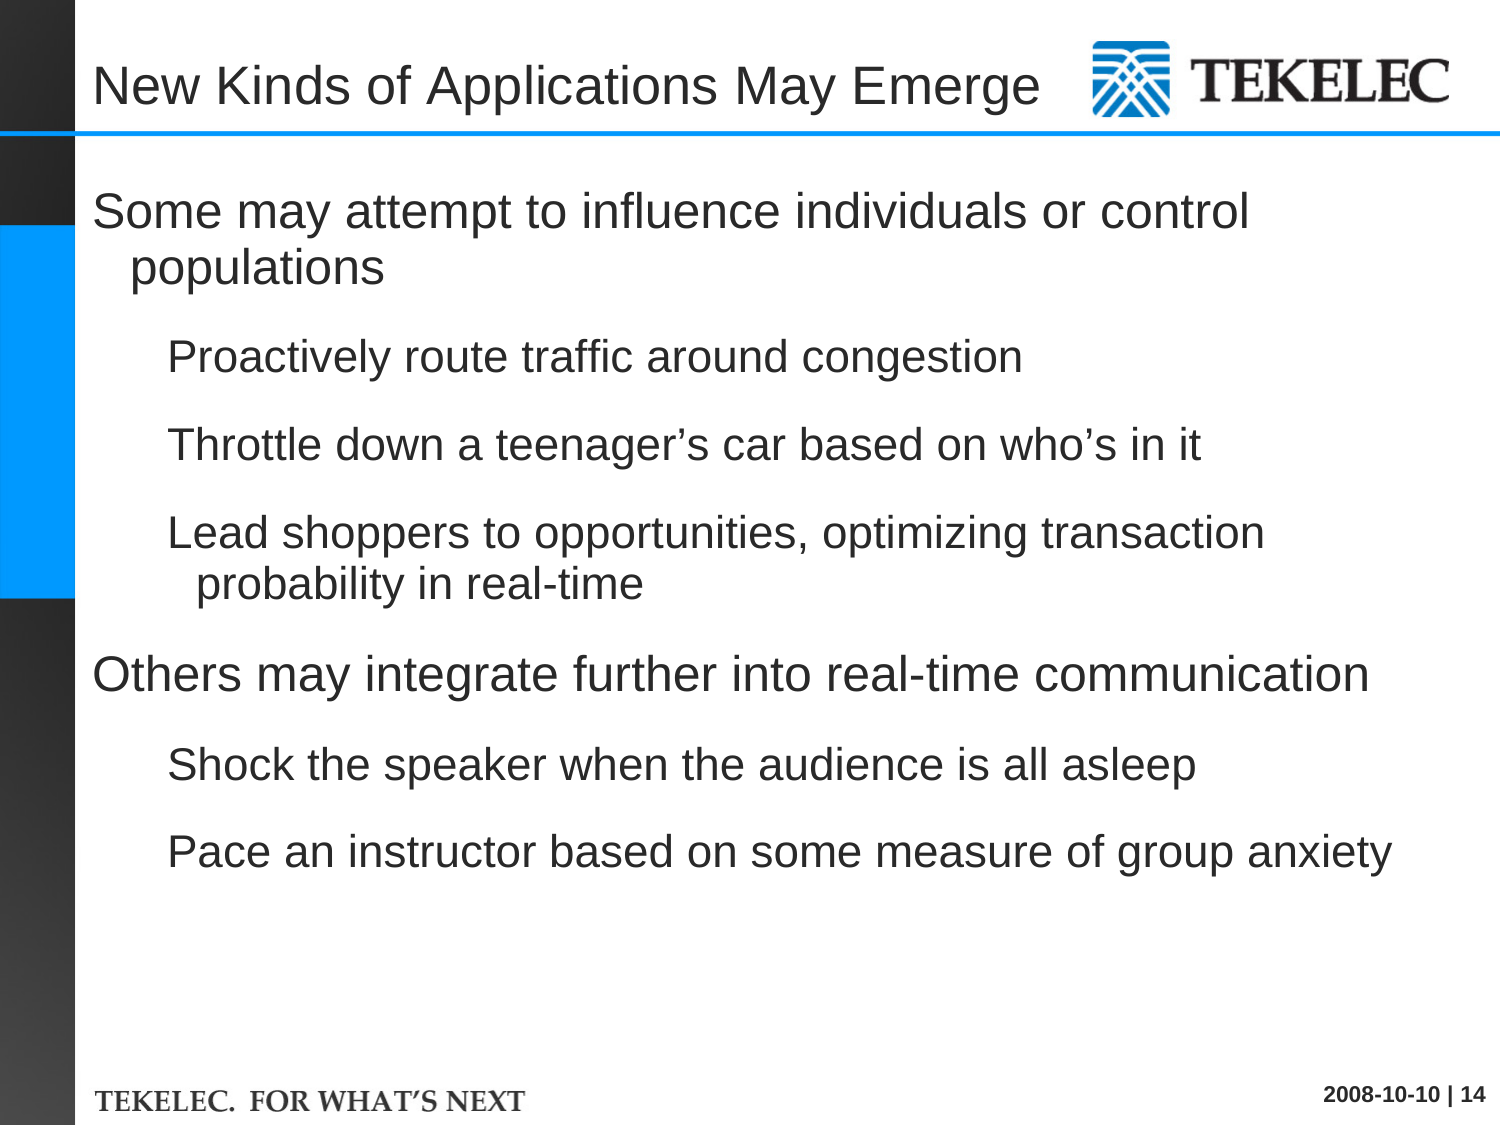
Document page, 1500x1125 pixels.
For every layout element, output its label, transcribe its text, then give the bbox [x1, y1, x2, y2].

title New Kinds of Applications May Emerge [92, 16, 1125, 116]
list Some may attempt to influence individuals or control populations Proactively route traffic around congestion Throttle down a teenager’s car based on who’s in it Lead shoppers to opportunities, optimizing transaction probability in real-time Others may integrate further into real-time communication Shock the speaker when the audience is all asleep Pace an instructor based on some measure of group anxiety [92, 183, 1480, 1030]
picture [0, 0, 1500, 1125]
